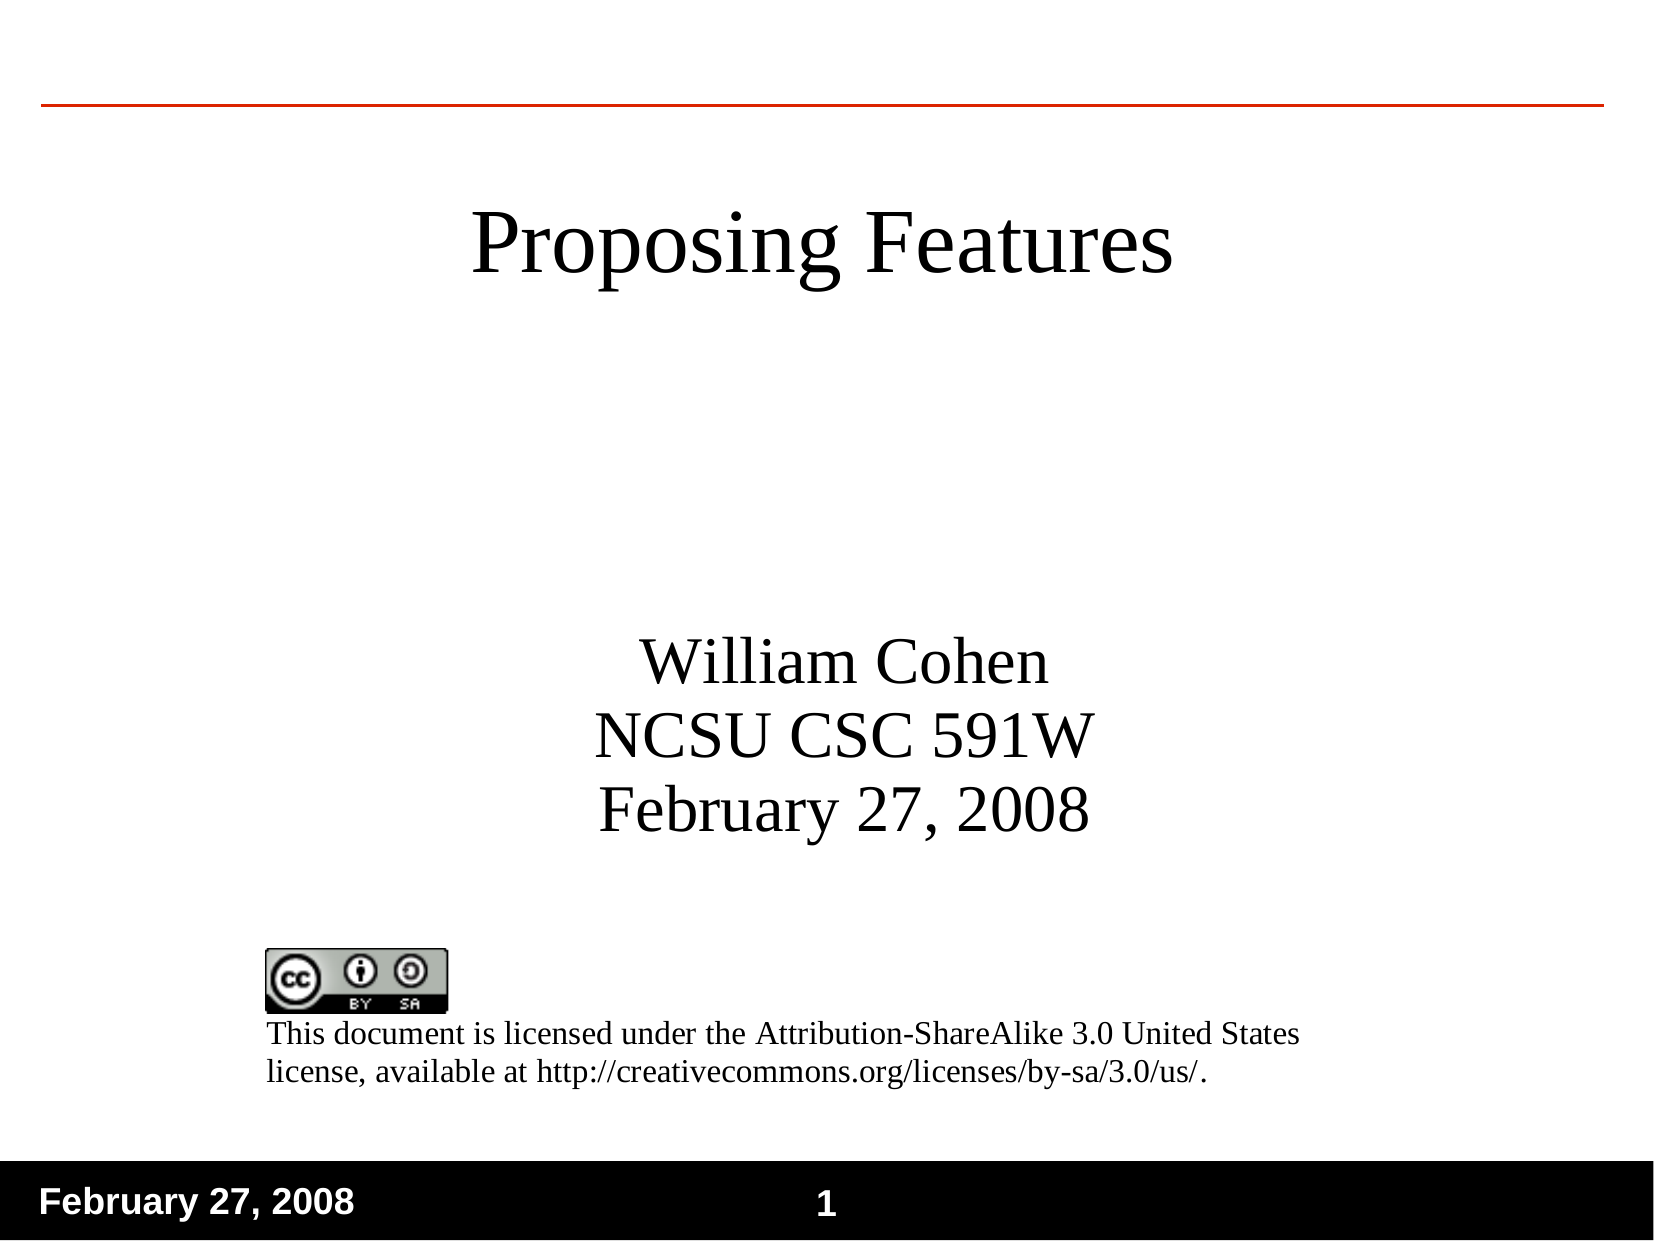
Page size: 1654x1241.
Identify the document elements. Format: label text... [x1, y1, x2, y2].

chart [265, 948, 1354, 1127]
title Proposing Features [117, 137, 1530, 346]
subtitle William Cohen NCSU CSC 591W February 27, 2008 [121, 344, 1534, 1127]
